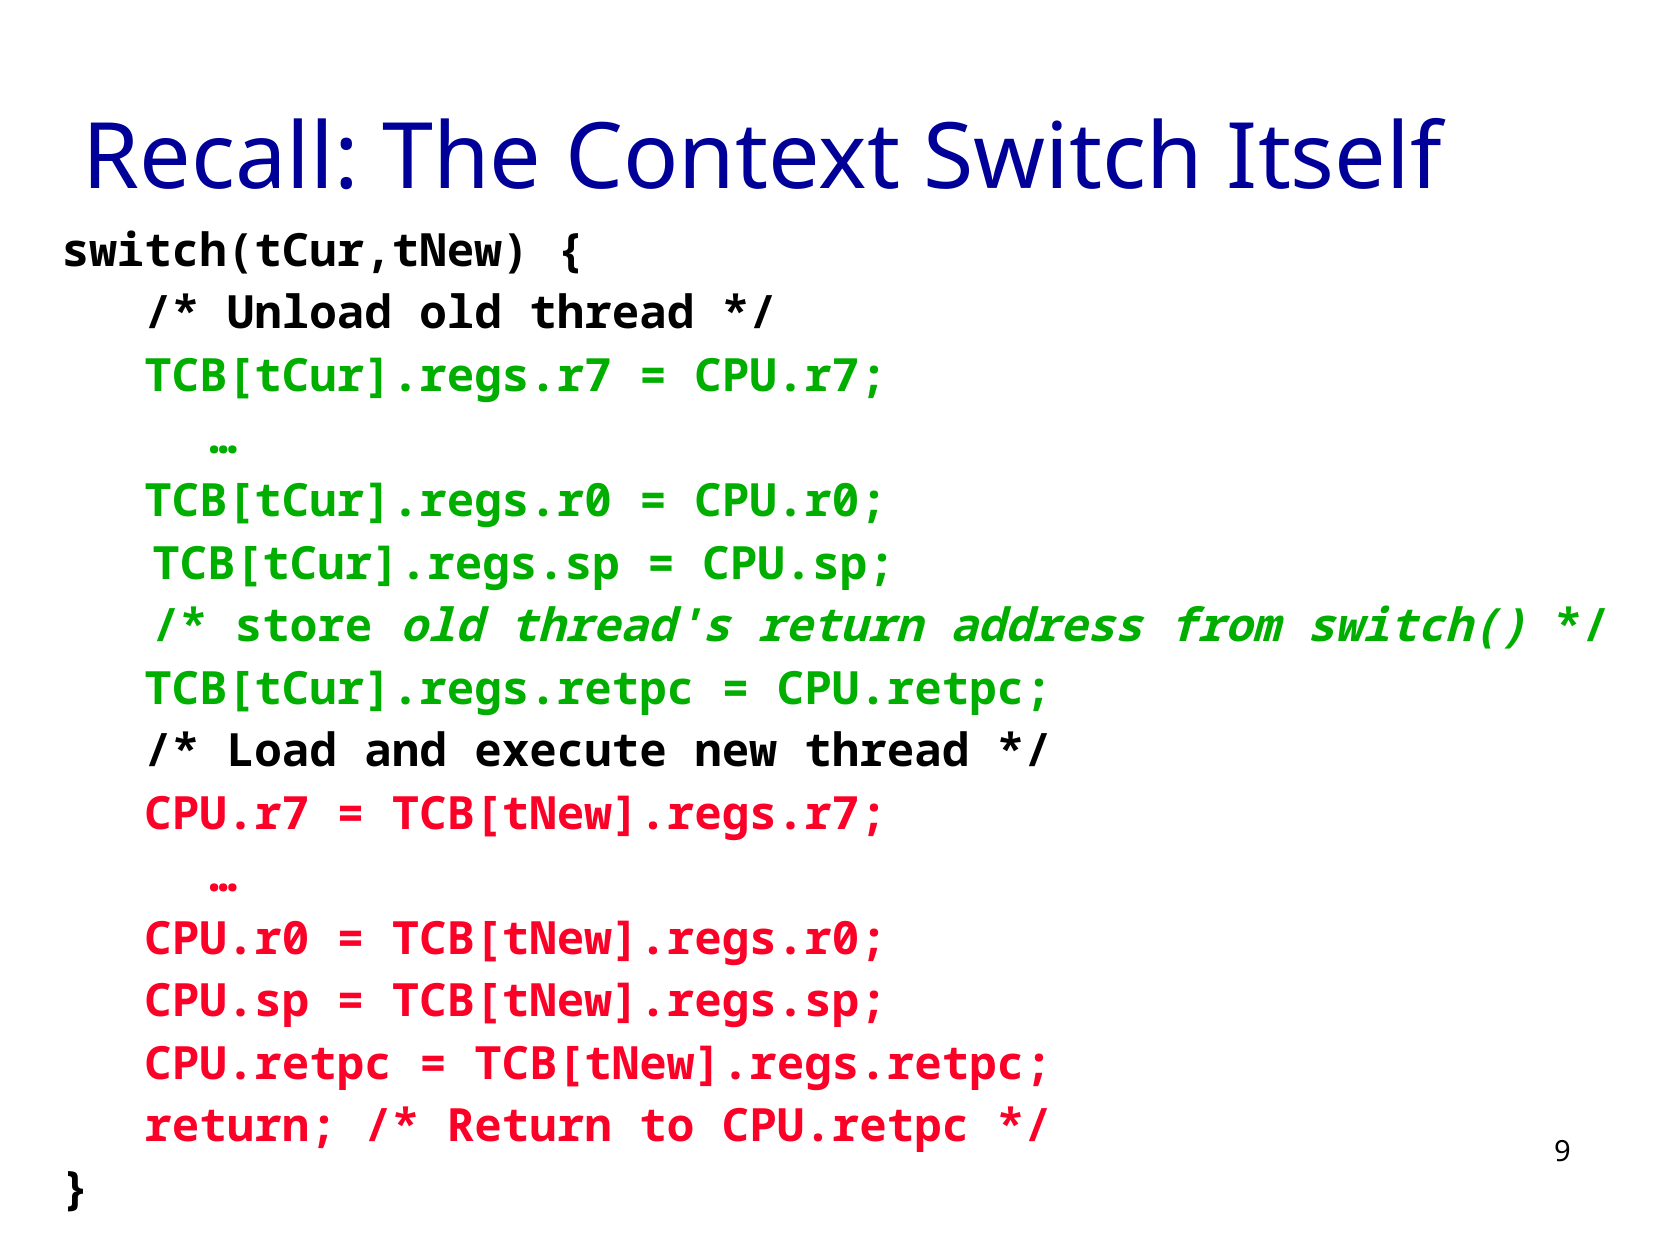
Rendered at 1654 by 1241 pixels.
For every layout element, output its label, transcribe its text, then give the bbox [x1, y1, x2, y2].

title Recall: The Context Switch Itself [82, 49, 1571, 210]
text_box switch(tCur,tNew) { /* Unload old thread */ TCB[tCur].regs.r7 = CPU.r7; … TCB[tCur].regs.r0 = CPU.r0; TCB[tCur].regs.sp = CPU.sp; /* store old thread's return address from switch() */ TCB[tCur].regs.retpc = CPU.retpc; /* Load and execute new thread */ CPU.r7 = TCB[tNew].regs.r7; … CPU.r0 = TCB[tNew].regs.r0; CPU.sp = TCB[tNew].regs.sp; CPU.retpc = TCB[tNew].regs.retpc; return; /* Return to CPU.retpc */ } [0, 210, 1654, 1241]
